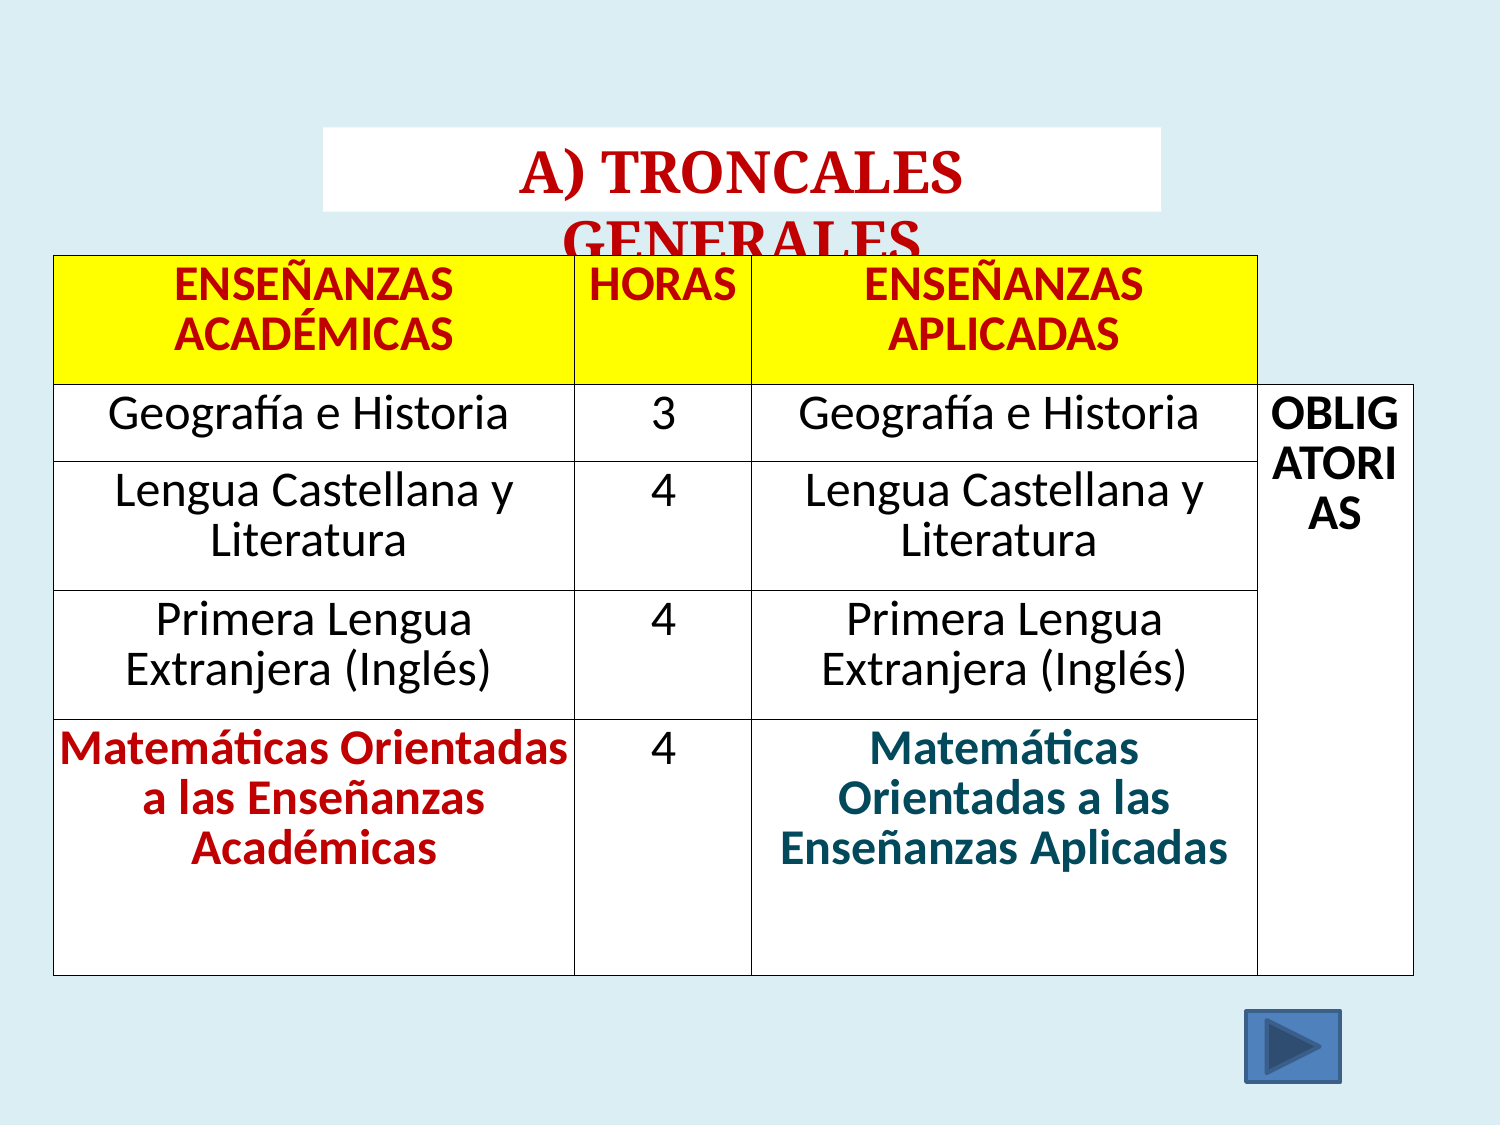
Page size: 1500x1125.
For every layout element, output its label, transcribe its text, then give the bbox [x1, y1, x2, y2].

table_cell OBLIGATORIAS [1258, 385, 1413, 975]
table_cell Primera Lengua Extranjera (Inglés) [54, 591, 574, 719]
table_header [1258, 255, 1413, 384]
table_cell 4 [575, 462, 751, 590]
text_box [1246, 1011, 1341, 1082]
table_cell Matemáticas Orientadas a las Enseñanzas Académicas [54, 720, 574, 975]
table_cell Geografía e Historia [752, 385, 1257, 461]
table_header ENSEÑANZAS ACADÉMICAS [54, 256, 574, 384]
table_header ENSEÑANZAS APLICADAS [752, 256, 1257, 384]
table_cell Geografía e Historia [54, 385, 574, 461]
table_cell Matemáticas Orientadas a las Enseñanzas Aplicadas [752, 720, 1257, 975]
table_cell Lengua Castellana y Literatura [752, 462, 1257, 590]
table_cell Lengua Castellana y Literatura [54, 462, 574, 590]
text_box A) TRONCALES GENERALES [322, 127, 1162, 212]
table_cell 3 [575, 385, 751, 461]
table_header HORAS [575, 256, 751, 384]
table_cell 4 [575, 720, 751, 975]
table_cell Primera Lengua Extranjera (Inglés) [752, 591, 1257, 719]
table_cell 4 [575, 591, 751, 719]
